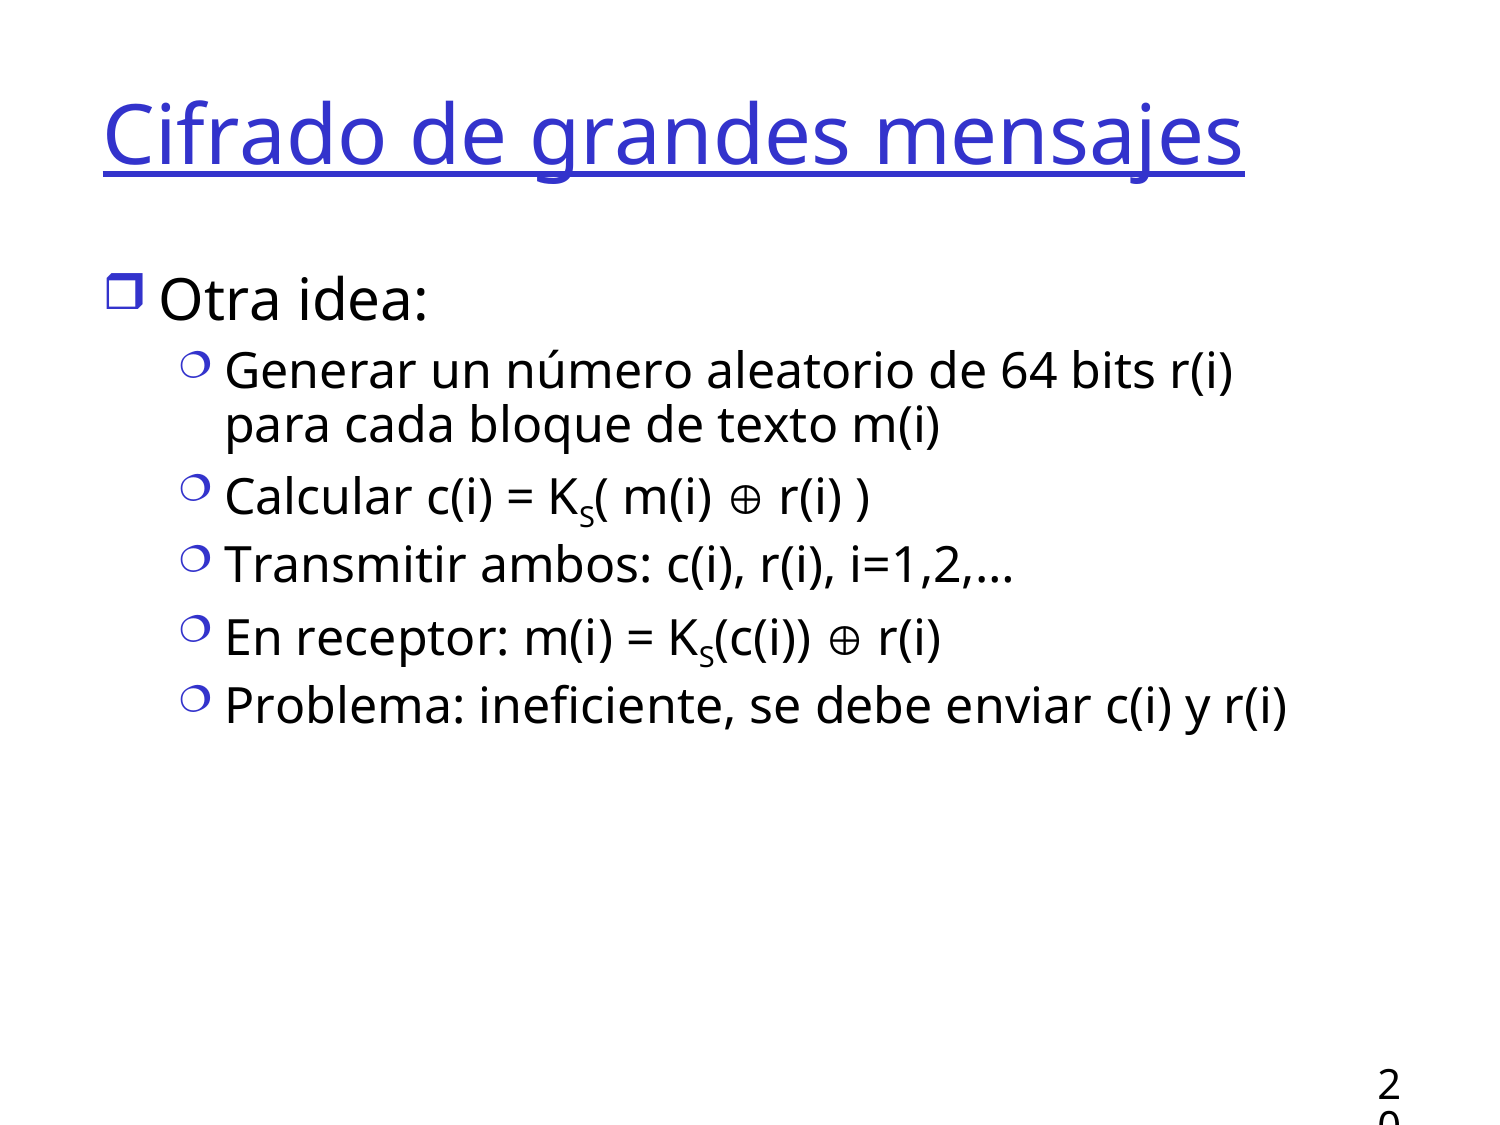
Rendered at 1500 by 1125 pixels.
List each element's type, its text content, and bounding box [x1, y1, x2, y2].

title Cifrado de grandes mensajes [87, 37, 1363, 225]
list Otra idea: Generar un número aleatorio de 64 bits r(i) para cada bloque de texto m(i) Calcular c(i) = KS( m(i)  r(i) ) Transmitir ambos: c(i), r(i), i=1,2,… En receptor: m(i) = KS(c(i))  r(i) Problema: ineficiente, se debe enviar c(i) y r(i) [87, 262, 1363, 1026]
